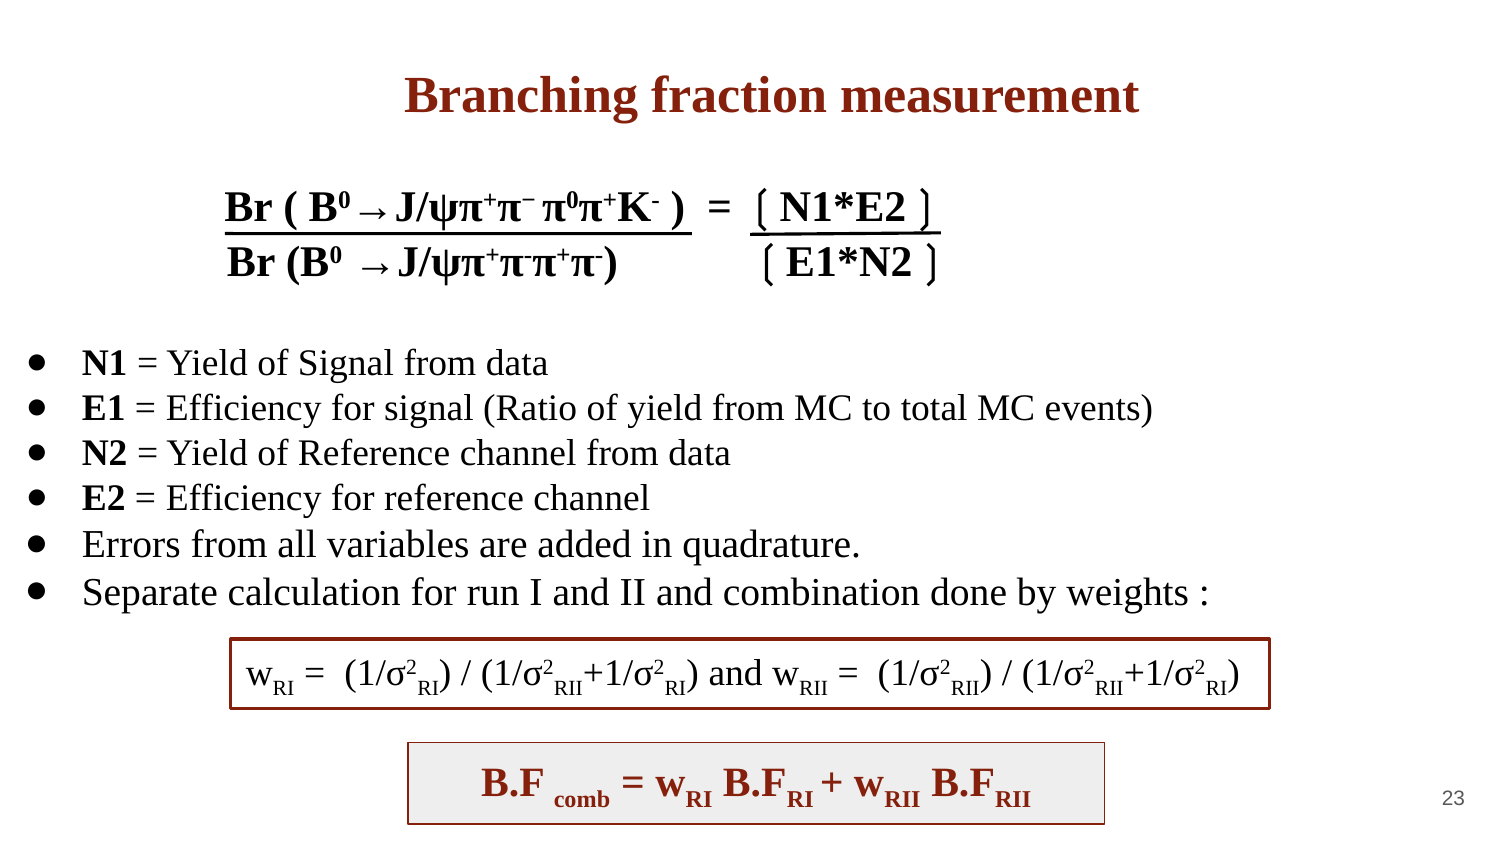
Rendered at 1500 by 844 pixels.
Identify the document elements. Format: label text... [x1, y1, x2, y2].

text_box B.F comb = wRI B.FRI + wRII B.FRII [408, 742, 1105, 825]
title Branching fraction measurement [51, 45, 1449, 140]
text_box wRI = (1/σ2RI) / (1/σ2RII+1/σ2RI) and wRII = (1/σ2RII) / (1/σ2RII+1/σ2RI) [230, 639, 1270, 709]
slide_number <number> [1389, 764, 1480, 830]
text_box Br ( B0→J/ψπ+π− π0π+K- ) = ❲N1*E2❳ Br (B0 →J/ψπ+π-π+π-) ❲E1*N2❳ N1 = Yield of Signal from data E1 = Efficiency for signal (Ratio of yield from MC to total MC events) N2 = Yield of Reference channel from data E2 = Efficiency for reference channel Errors from all variables are added in quadrature. Separate calculation for run I and II and combination done by weights : [0, 148, 1500, 592]
